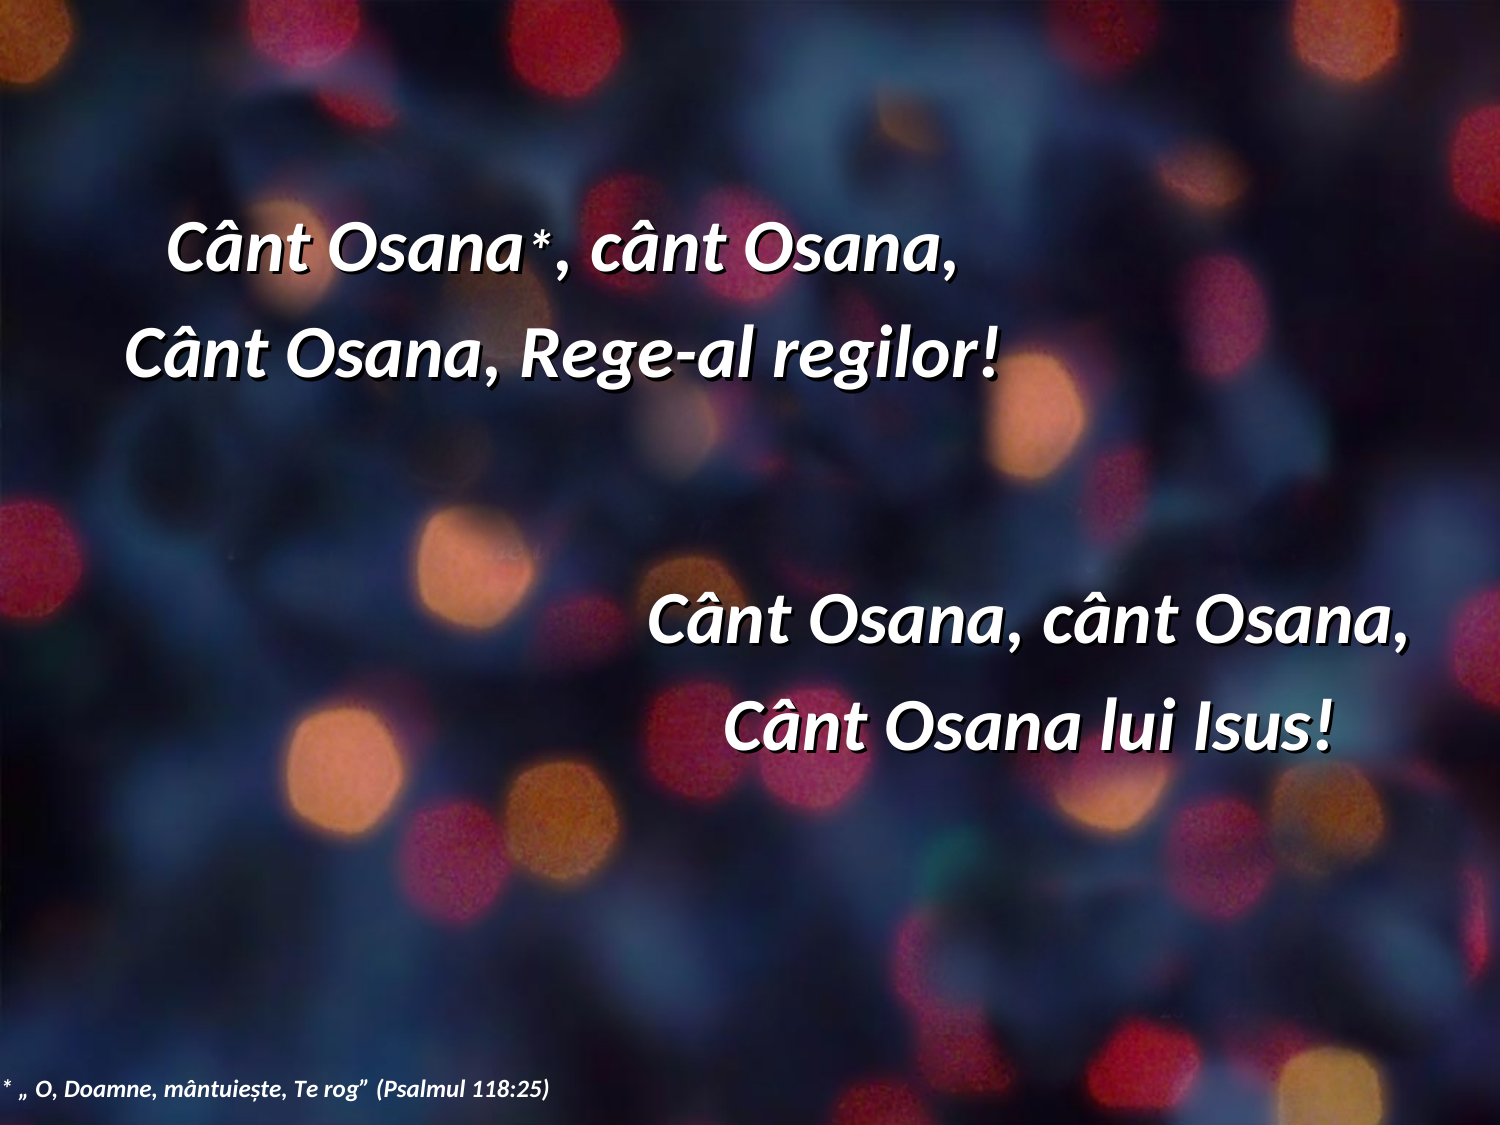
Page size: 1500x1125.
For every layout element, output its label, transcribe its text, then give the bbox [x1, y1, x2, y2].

text_box Cânt Osana*, cânt Osana, Cânt Osana, Rege-al regilor! [0, 188, 1128, 414]
text_box * „ O, Doamne, mântuieşte, Te rog” (Psalmul 118:25) [0, 1062, 1477, 1113]
text_box Cânt Osana, cânt Osana, Cânt Osana lui Isus! [590, 560, 1471, 774]
picture [0, 0, 1500, 1125]
